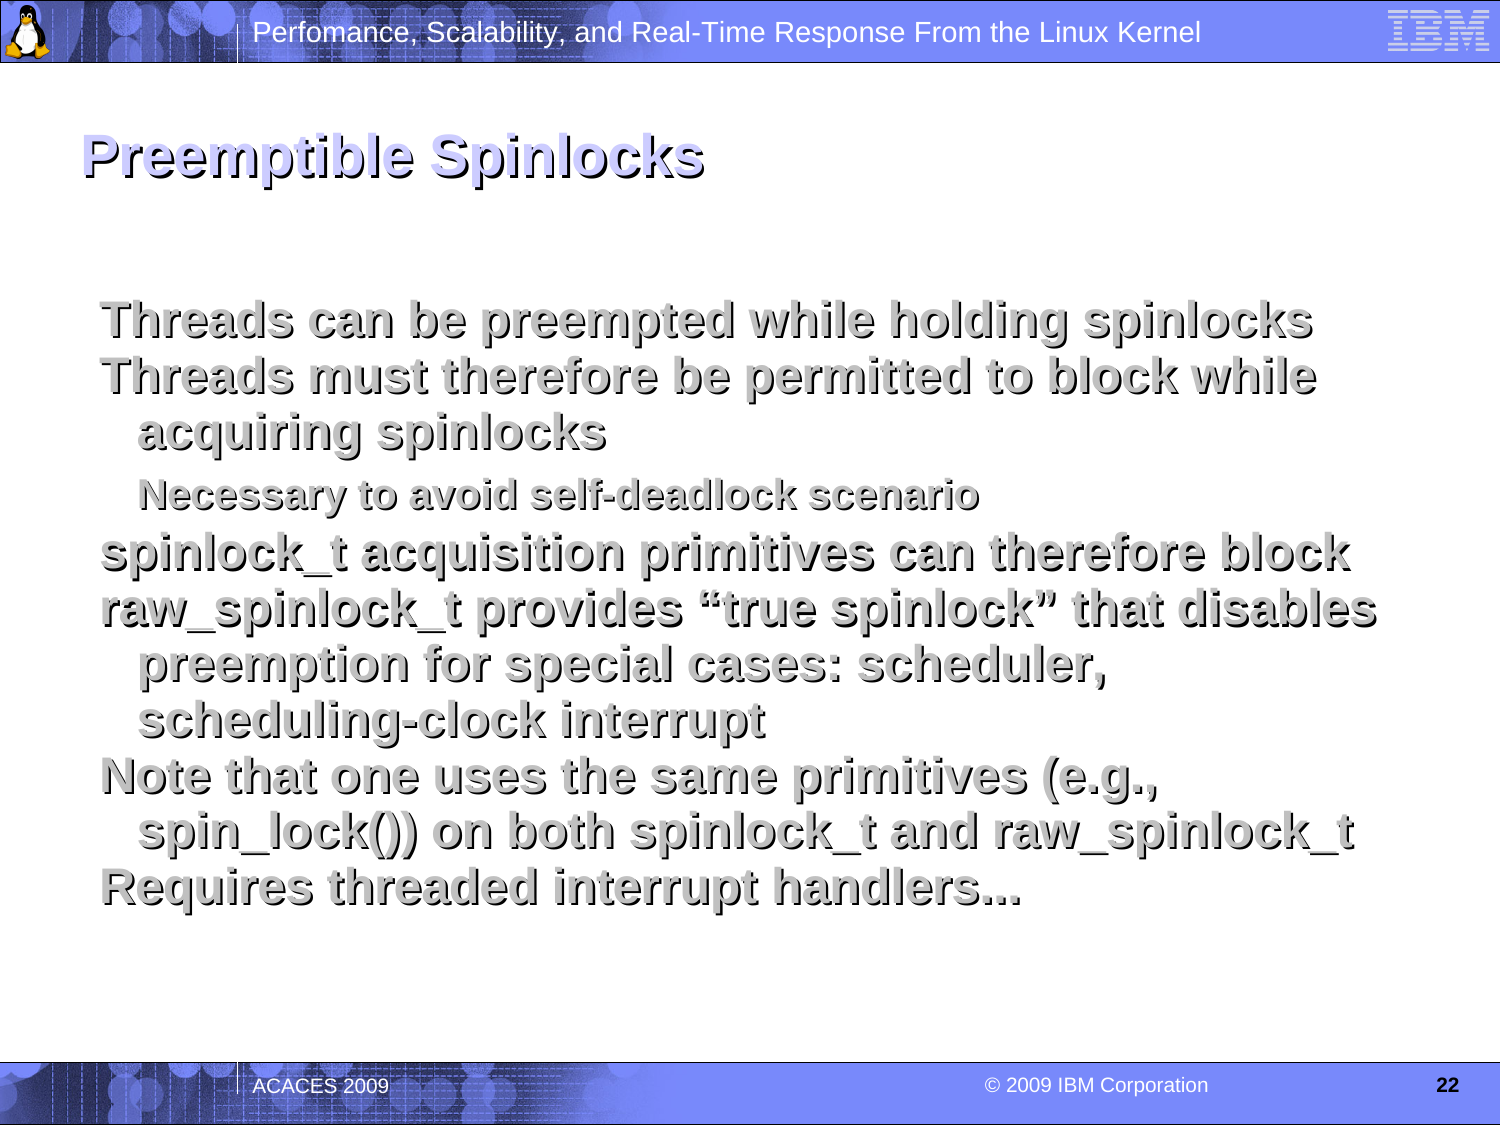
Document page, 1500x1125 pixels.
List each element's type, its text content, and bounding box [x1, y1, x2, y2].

list Threads can be preempted while holding spinlocks Threads must therefore be permitted to block while acquiring spinlocks Necessary to avoid self-deadlock scenario spinlock_t acquisition primitives can therefore block raw_spinlock_t provides “true spinlock” that disables preemption for special cases: scheduler, scheduling-clock interrupt Note that one uses the same primitives (e.g., spin_lock()) on both spinlock_t and raw_spinlock_t Requires threaded interrupt handlers... [99, 291, 1389, 1022]
title Preemptible Spinlocks [79, 116, 1433, 199]
picture [1, 1, 1500, 62]
picture [0, 1063, 1500, 1124]
